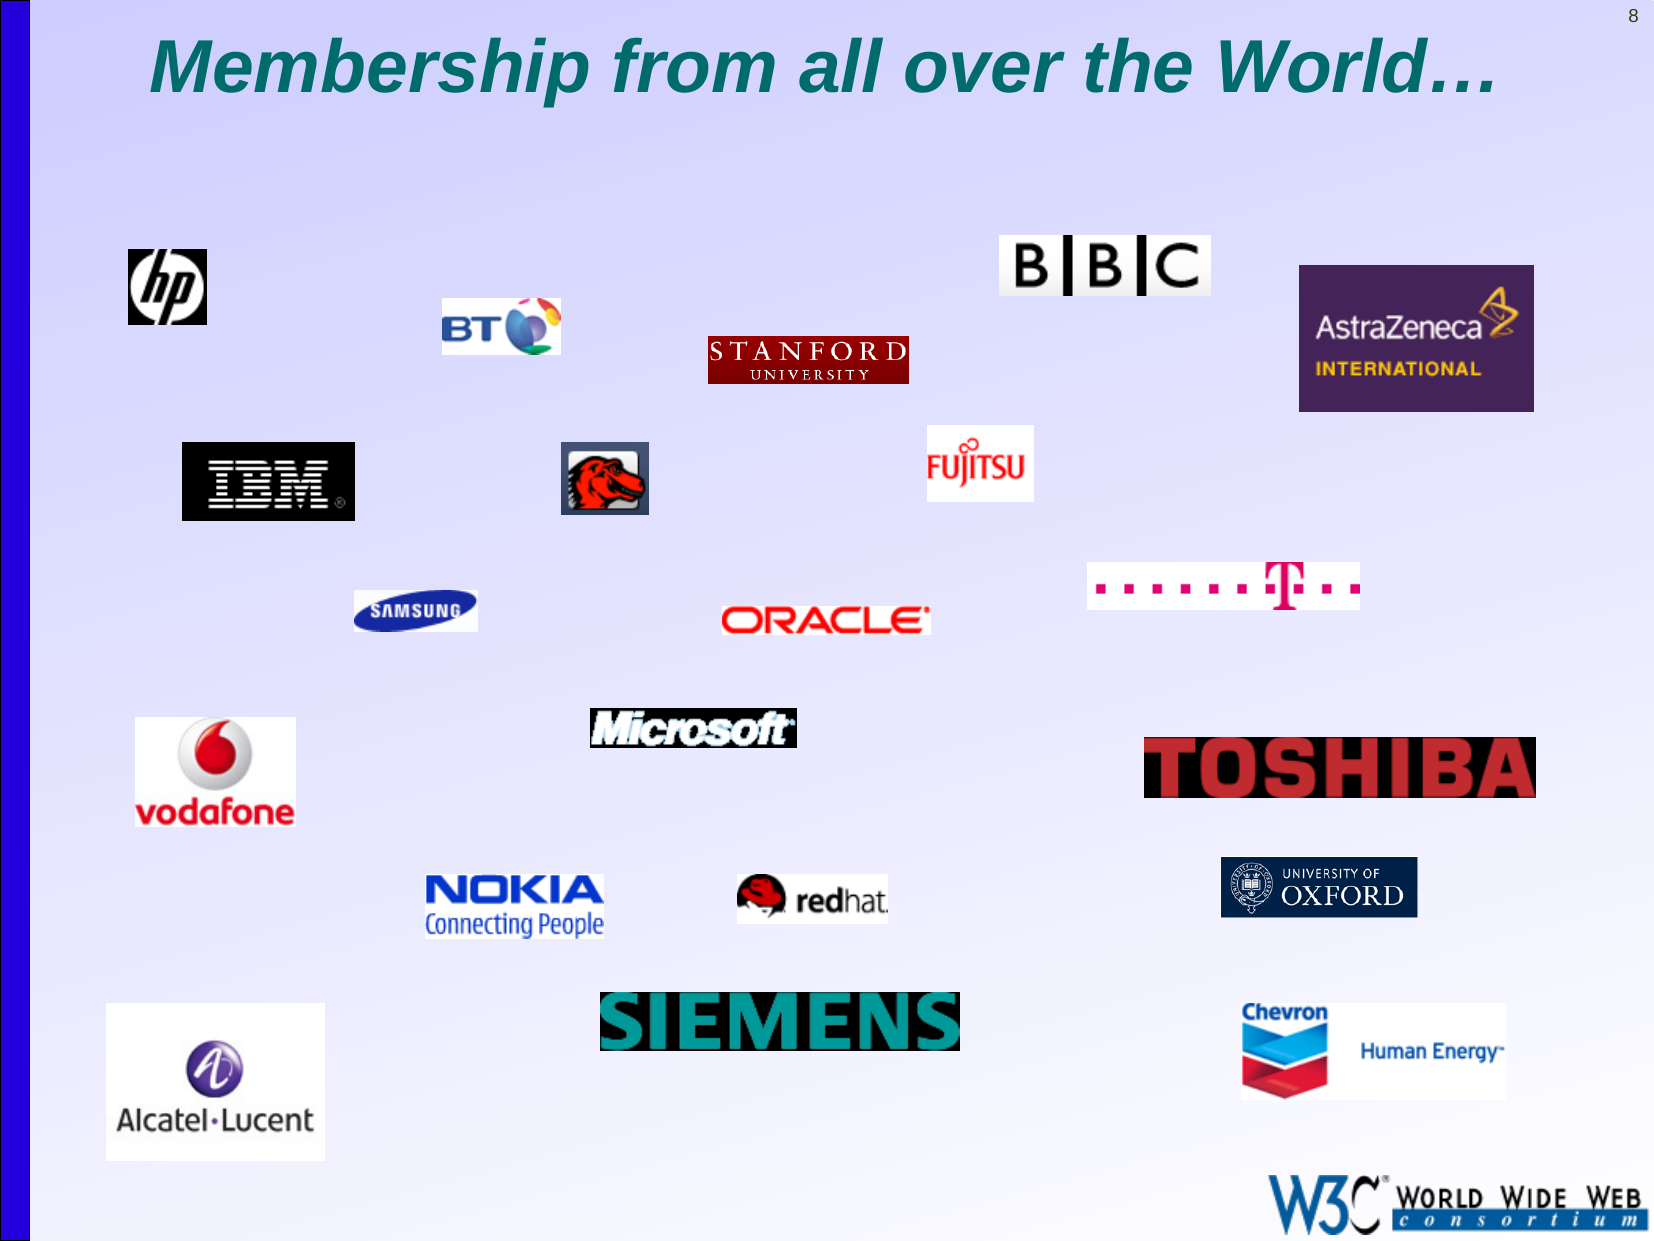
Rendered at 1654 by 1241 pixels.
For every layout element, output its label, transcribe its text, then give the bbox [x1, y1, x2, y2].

picture [737, 874, 888, 924]
picture [135, 717, 296, 827]
picture [182, 442, 355, 521]
picture [561, 442, 649, 515]
title Membership from all over the World… [0, 5, 1654, 125]
picture [927, 425, 1034, 502]
picture [999, 235, 1211, 296]
picture [128, 249, 207, 325]
picture [354, 590, 478, 632]
picture [708, 336, 909, 384]
picture [722, 606, 931, 635]
picture [106, 1003, 325, 1161]
picture [1144, 737, 1536, 798]
picture [1087, 562, 1360, 610]
picture [1220, 856, 1418, 918]
picture [442, 298, 561, 355]
picture [1263, 1175, 1654, 1235]
picture [590, 708, 797, 748]
picture [1299, 265, 1534, 412]
picture [425, 874, 604, 940]
picture [1241, 1003, 1506, 1100]
picture [600, 992, 960, 1051]
